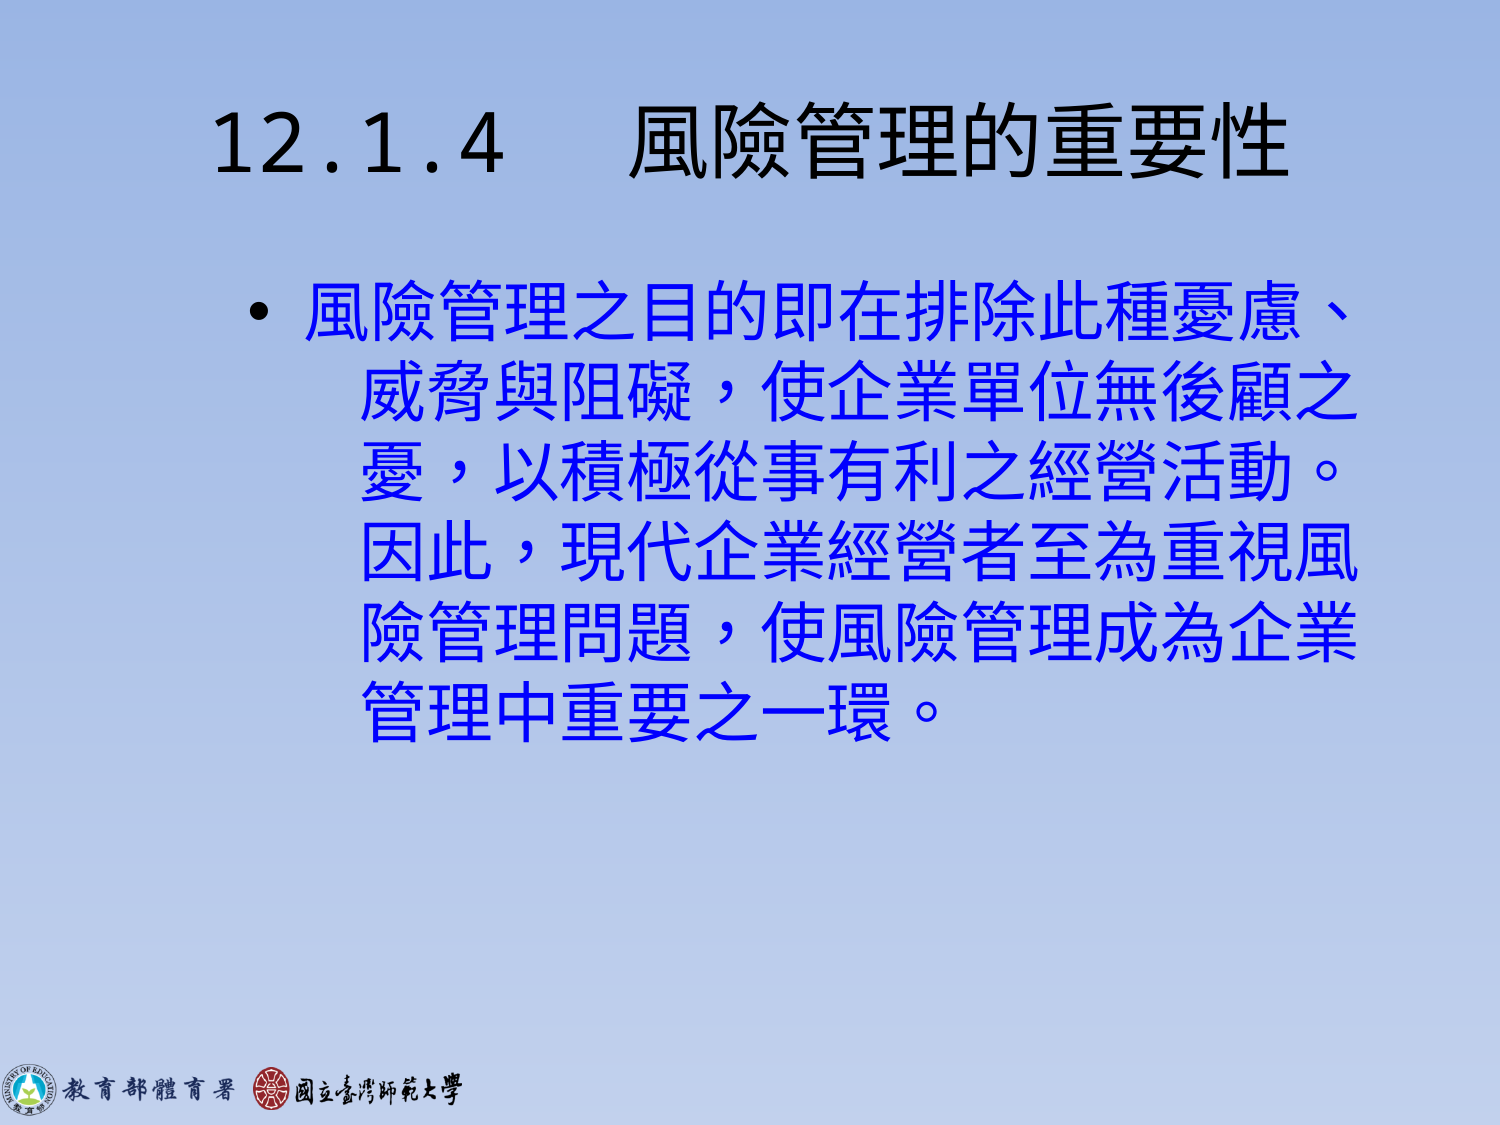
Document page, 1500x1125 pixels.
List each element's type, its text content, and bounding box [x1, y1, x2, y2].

list 風險管理之目的即在排除此種憂慮、威脅與阻礙，使企業單位無後顧之憂，以積極從事有利之經營活動。因此，現代企業經營者至為重視風險管理問題，使風險管理成為企業管理中重要之一環。 [232, 262, 1378, 860]
title 12.1.4 風險管理的重要性 [75, 45, 1426, 233]
